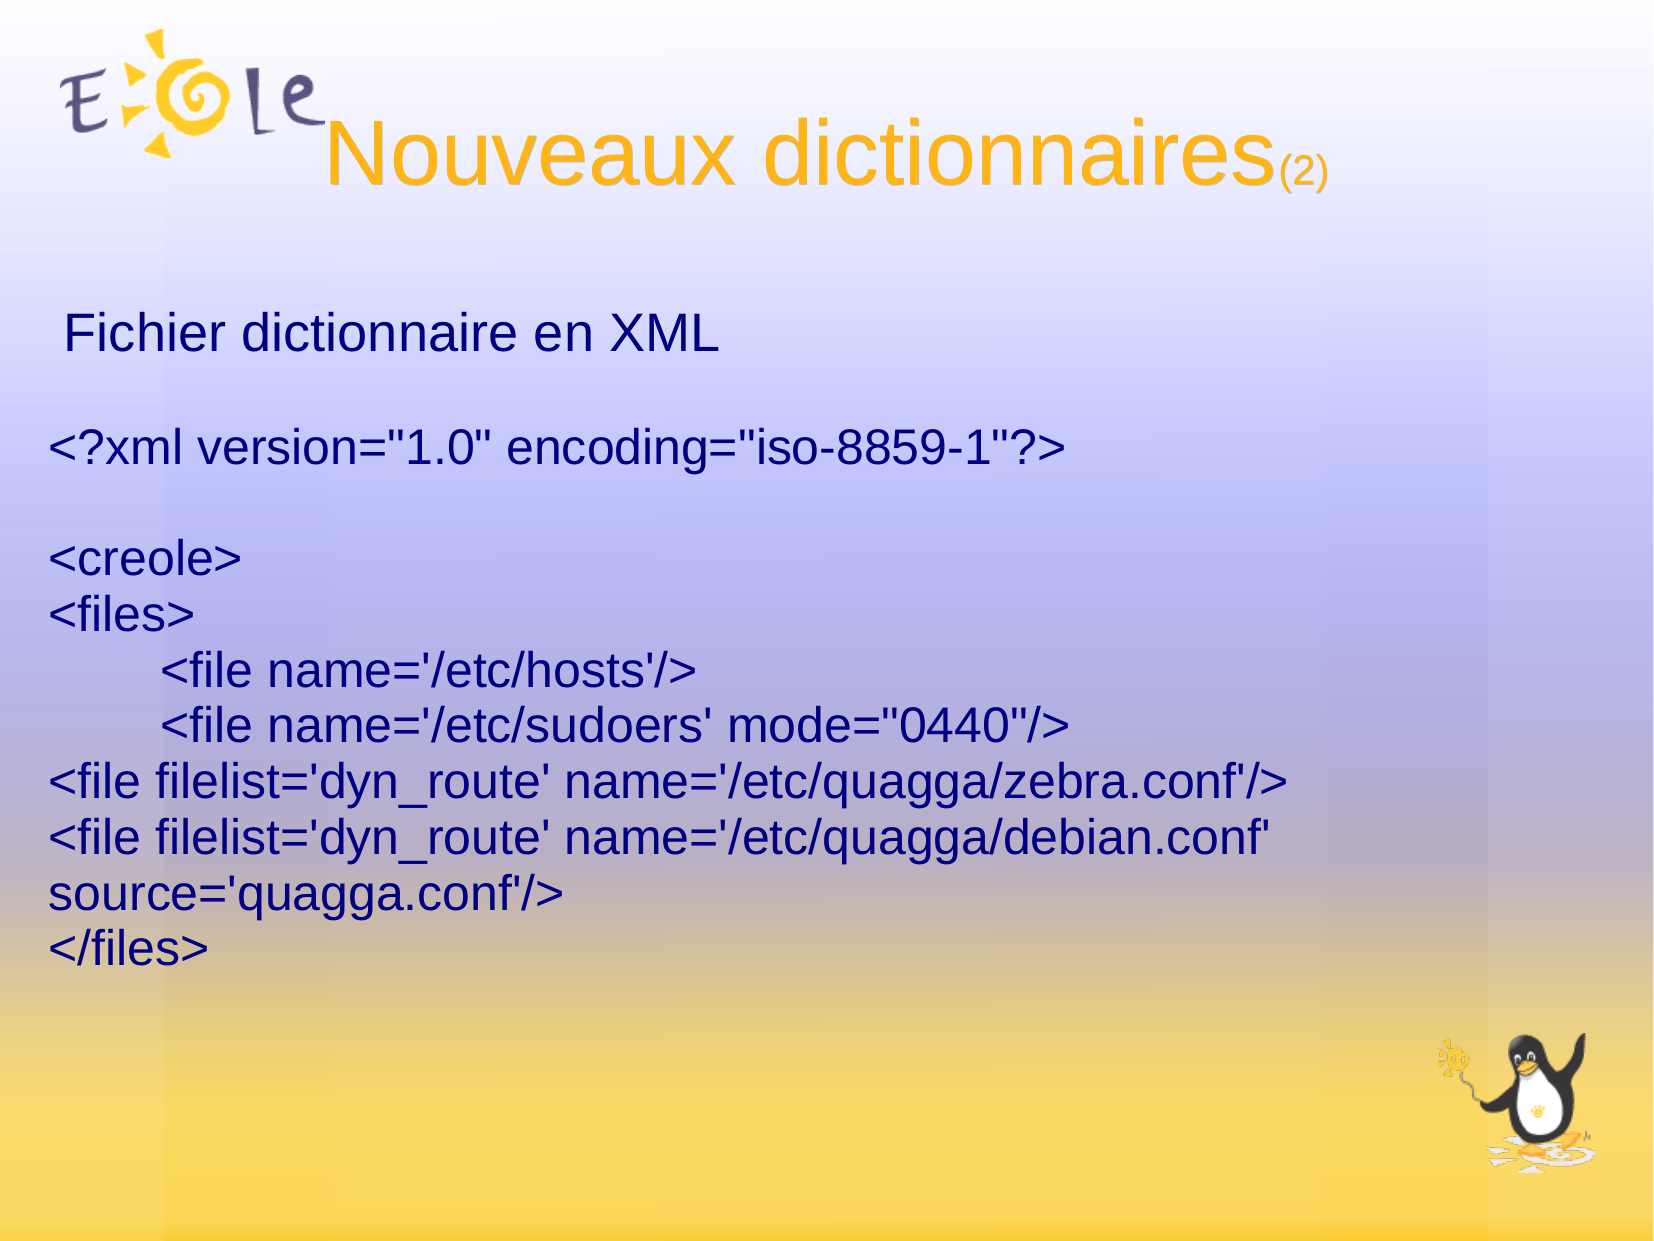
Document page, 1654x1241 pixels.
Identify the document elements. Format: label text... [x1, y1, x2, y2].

text_box Fichier dictionnaire en XML <?xml version="1.0" encoding="iso-8859-1"?> <creole> <files> <file name='/etc/hosts'/> <file name='/etc/sudoers' mode="0440"/> <file filelist='dyn_route' name='/etc/quagga/zebra.conf'/> <file filelist='dyn_route' name='/etc/quagga/debian.conf' source='quagga.conf'/> </files> [34, 295, 1654, 1241]
title Nouveaux dictionnaires(2) [82, 49, 1571, 257]
picture [0, 0, 1654, 1241]
